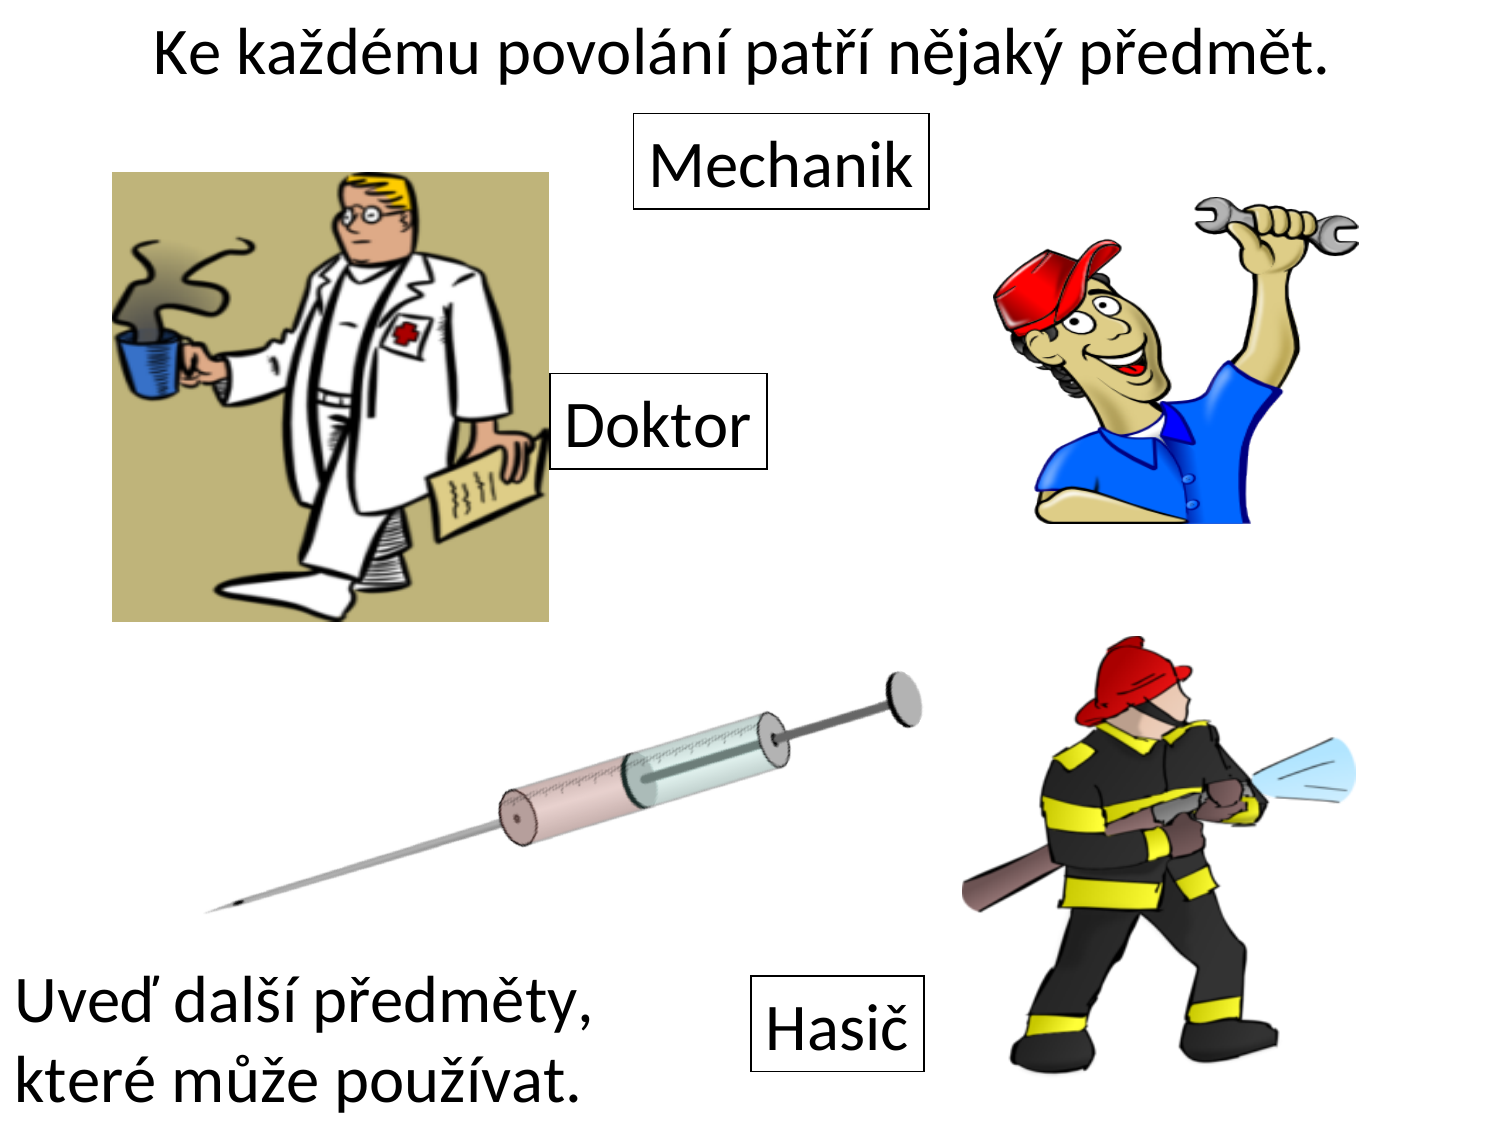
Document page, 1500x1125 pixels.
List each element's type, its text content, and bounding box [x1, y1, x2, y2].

text_box Doktor [549, 373, 767, 469]
text_box Hasič [751, 976, 924, 1072]
text_box Mechanik [633, 113, 930, 209]
text_box Ke každému povolání patří nějaký předmět. [139, 0, 1347, 96]
picture [993, 197, 1359, 524]
text_box Uveď další předměty, které může používat. [0, 948, 610, 1124]
picture [112, 172, 936, 1125]
picture [962, 636, 1356, 1080]
